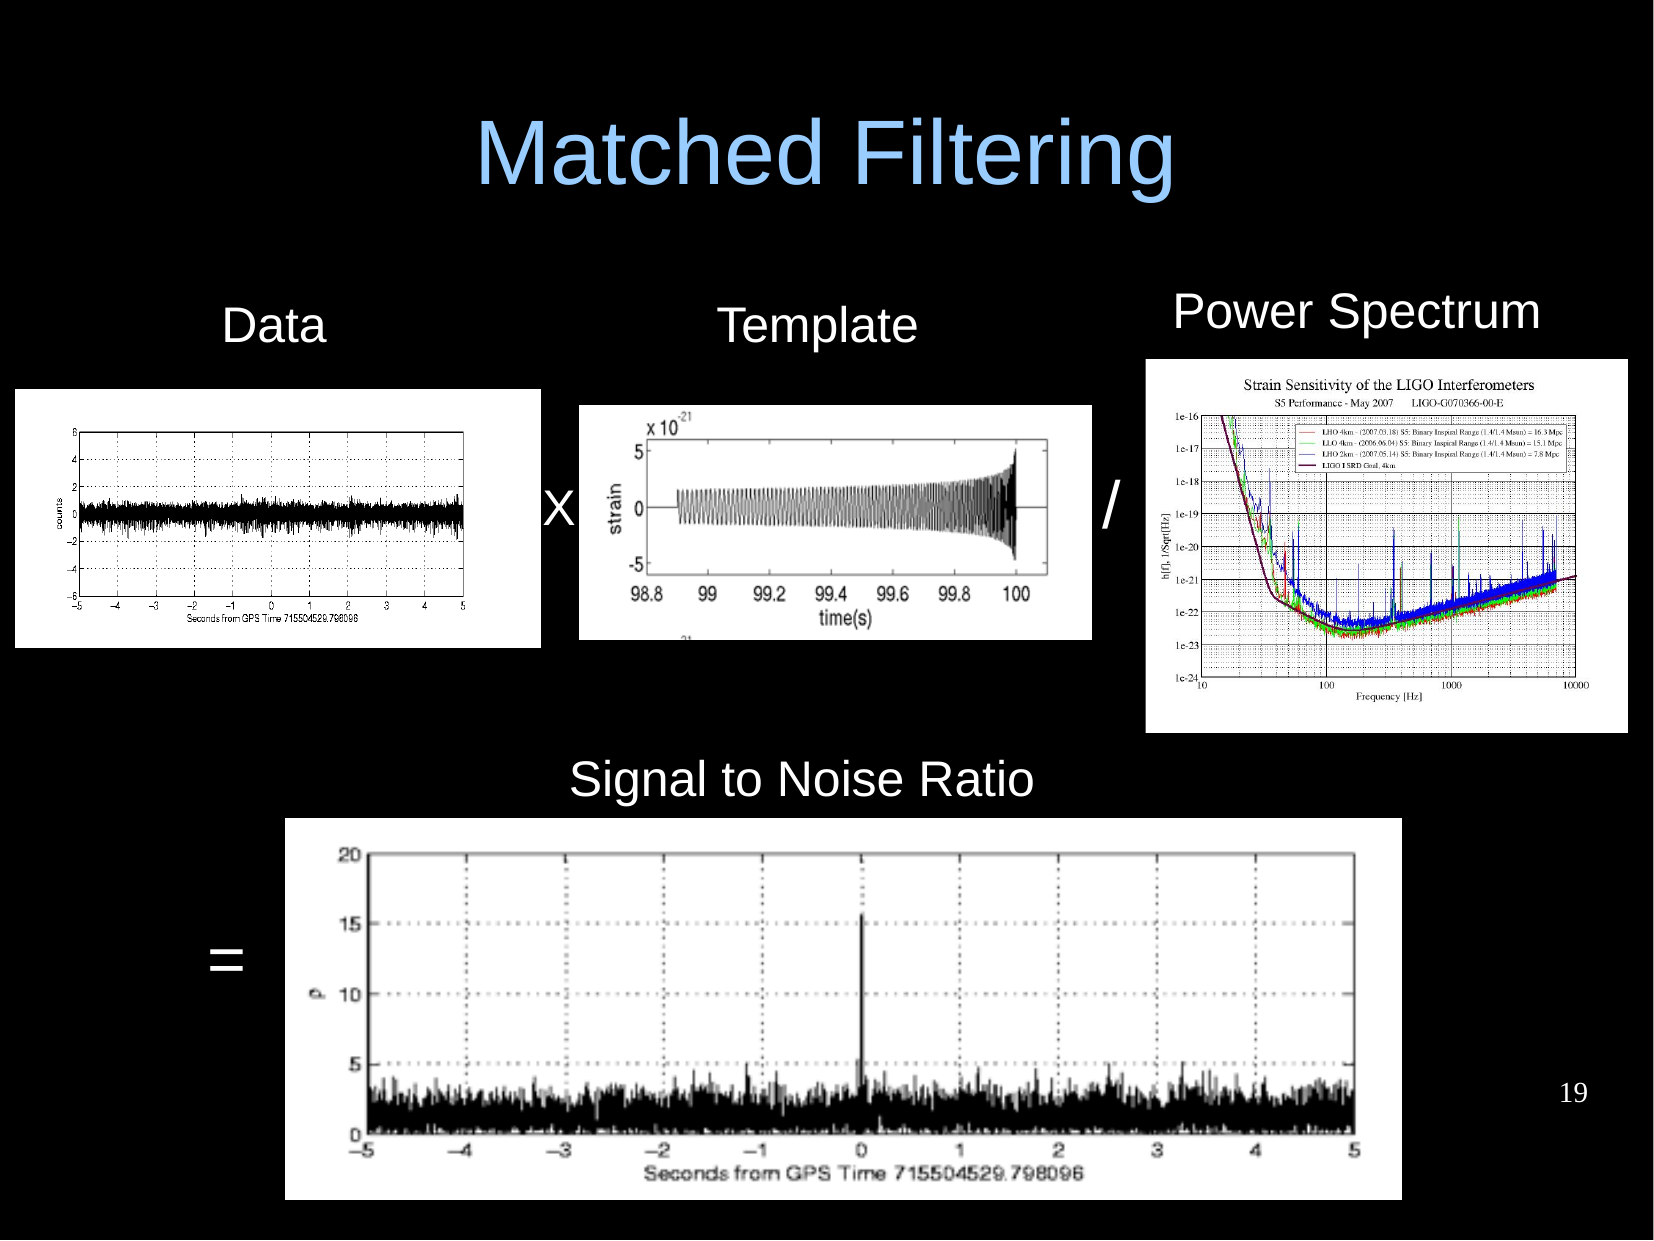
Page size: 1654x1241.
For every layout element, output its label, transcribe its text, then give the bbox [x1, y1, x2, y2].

picture [15, 389, 541, 648]
text_box Template [701, 289, 934, 361]
text_box Data [206, 289, 342, 361]
text_box / [1087, 460, 1137, 551]
text_box = [192, 914, 262, 1006]
picture [579, 405, 1092, 640]
text_box Signal to Noise Ratio [554, 743, 1051, 816]
picture [1145, 359, 1628, 733]
text_box X [527, 472, 591, 544]
picture [285, 818, 1402, 1201]
title Matched Filtering [82, 49, 1571, 257]
text_box Power Spectrum [1157, 275, 1557, 347]
